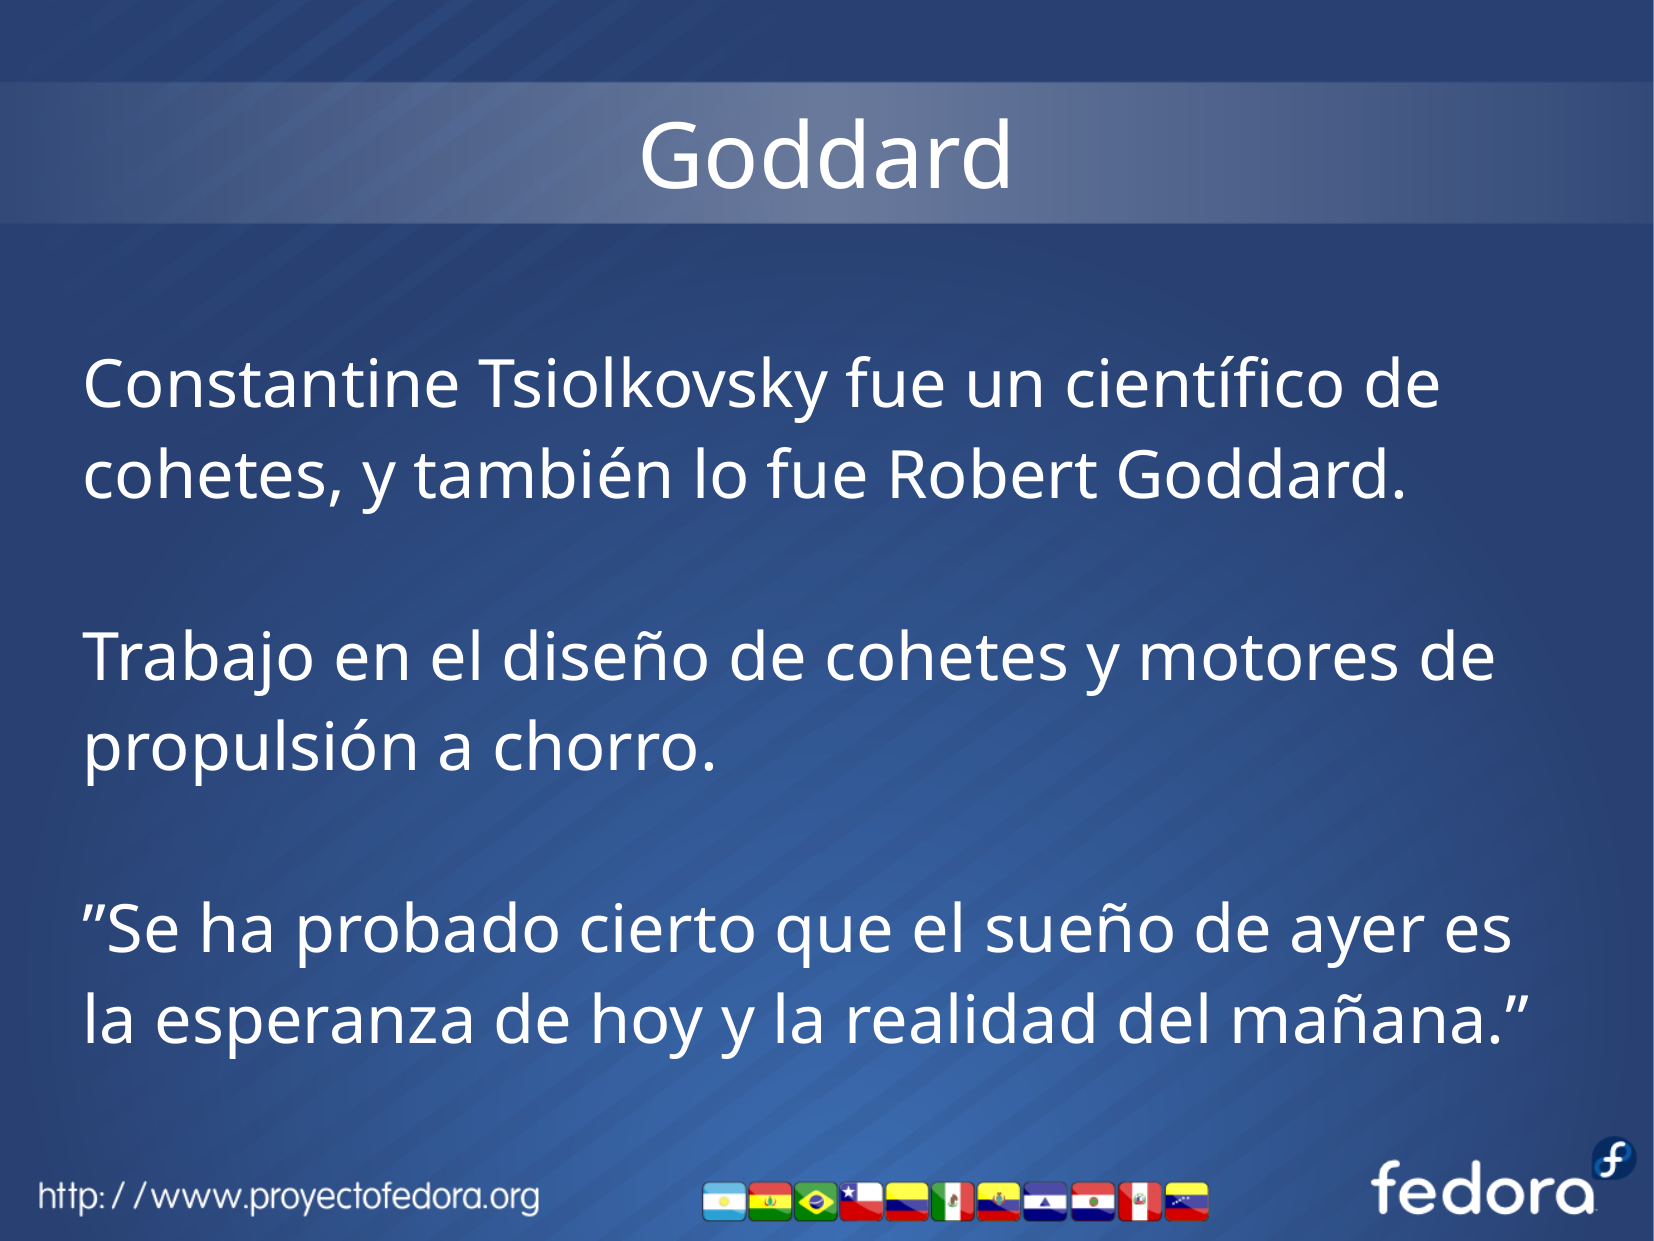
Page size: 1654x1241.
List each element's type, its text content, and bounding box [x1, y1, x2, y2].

subtitle Constantine Tsiolkovsky fue un científico de cohetes, y también lo fue Robert Goddard. Trabajo en el diseño de cohetes y motores de propulsión a chorro. ”Se ha probado cierto que el sueño de ayer es la esperanza de hoy y la realidad del mañana.” [82, 297, 1571, 1102]
picture [0, 0, 1654, 1241]
title Goddard [82, 49, 1571, 257]
